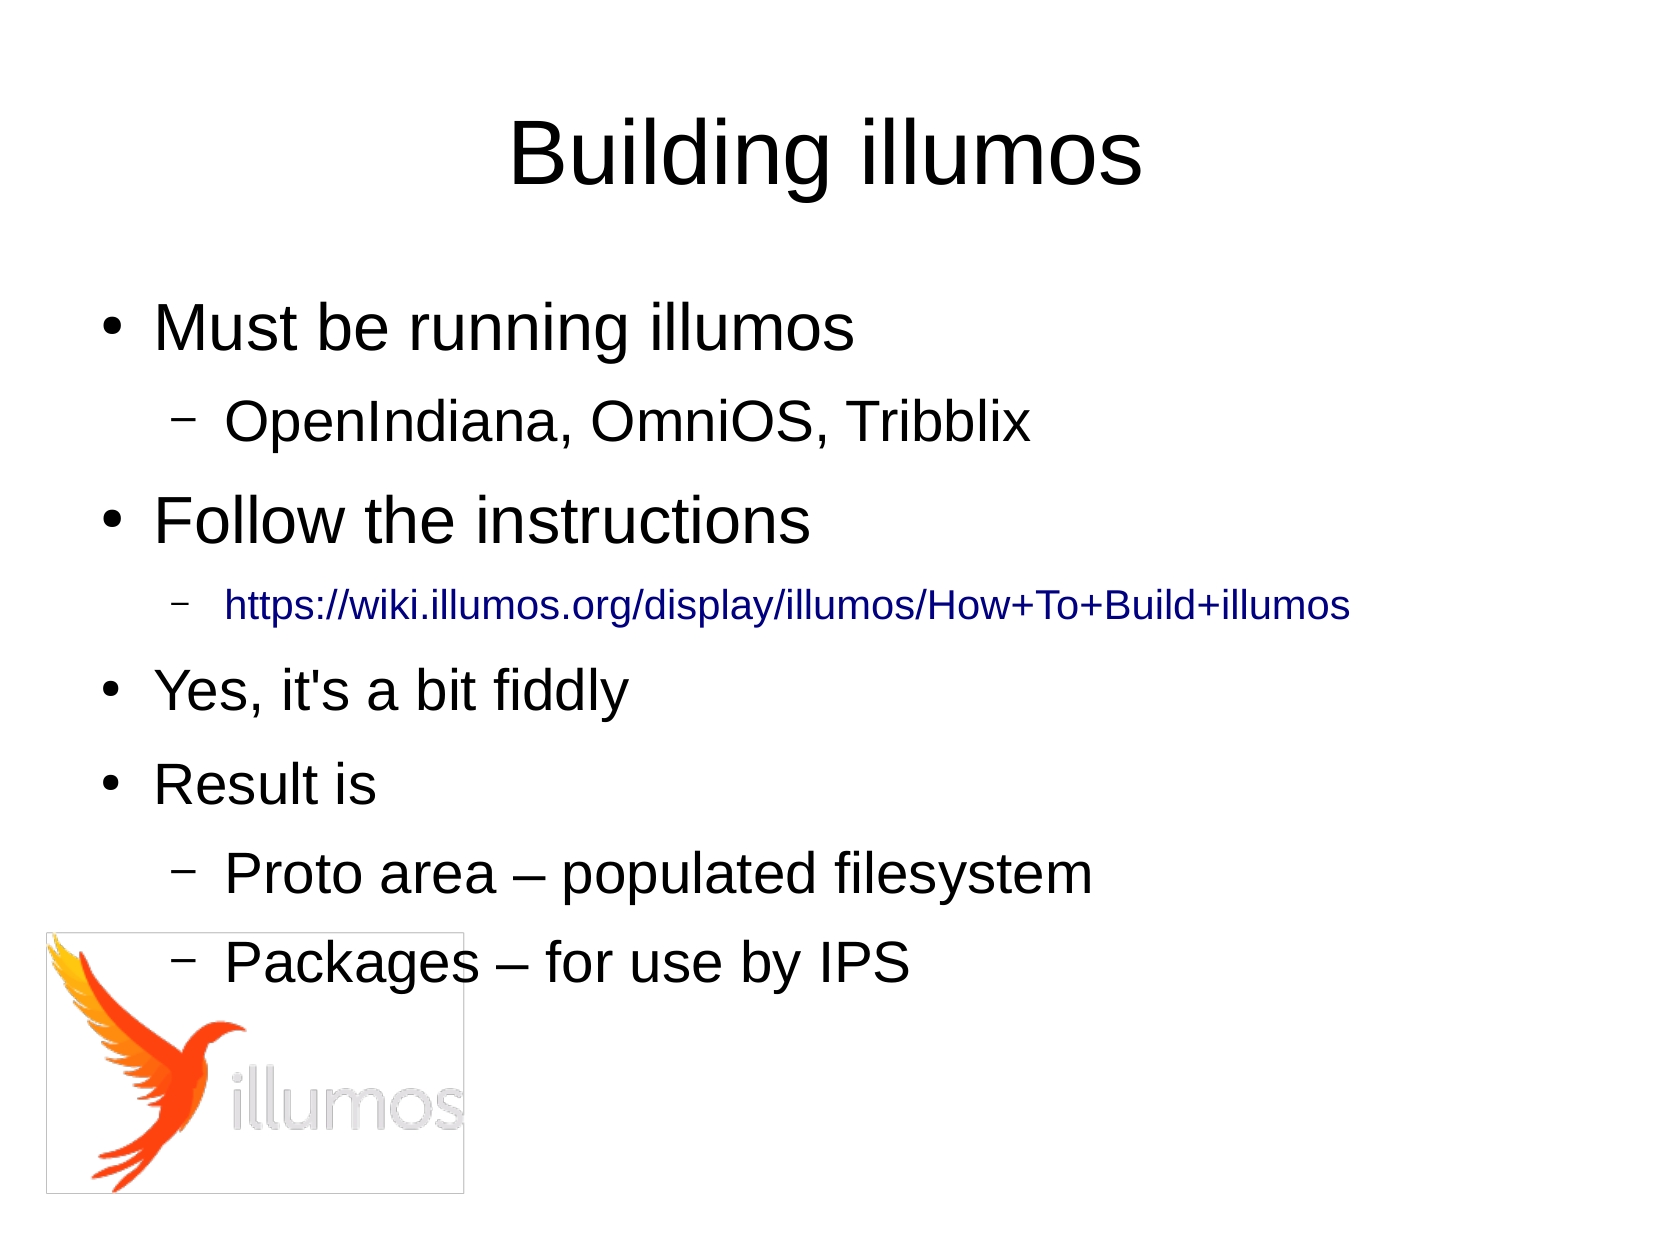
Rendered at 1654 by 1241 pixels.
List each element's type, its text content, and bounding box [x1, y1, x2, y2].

list Must be running illumos OpenIndiana, OmniOS, Tribblix Follow the instructions https://wiki.illumos.org/display/illumos/How+To+Build+illumos Yes, it's a bit fiddly Result is Proto area – populated filesystem Packages – for use by IPS [82, 290, 1571, 1010]
title Building illumos [82, 49, 1571, 257]
picture [0, 886, 511, 1241]
